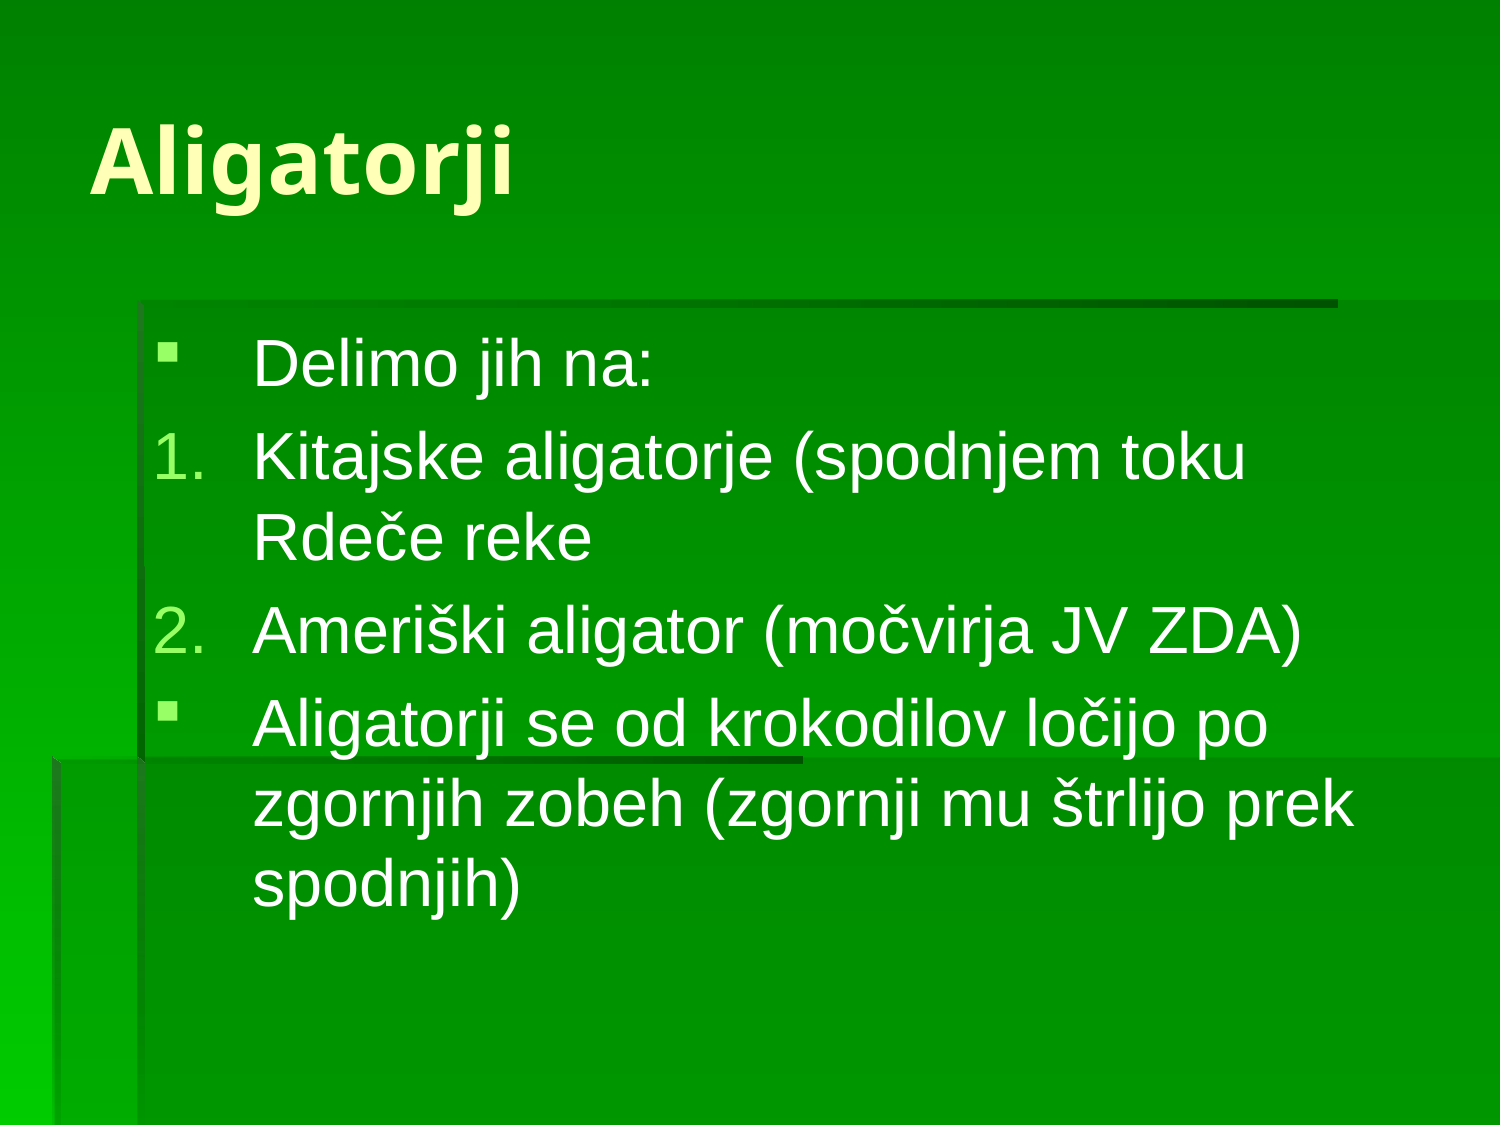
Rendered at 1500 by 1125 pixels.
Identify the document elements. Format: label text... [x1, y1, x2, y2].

list Delimo jih na: Kitajske aligatorje (spodnjem toku Rdeče reke Ameriški aligator (močvirja JV ZDA) Aligatorji se od krokodilov ločijo po zgornjih zobeh (zgornji mu štrlijo prek spodnjih) [137, 312, 1451, 1000]
title Aligatorji [75, 40, 1451, 275]
